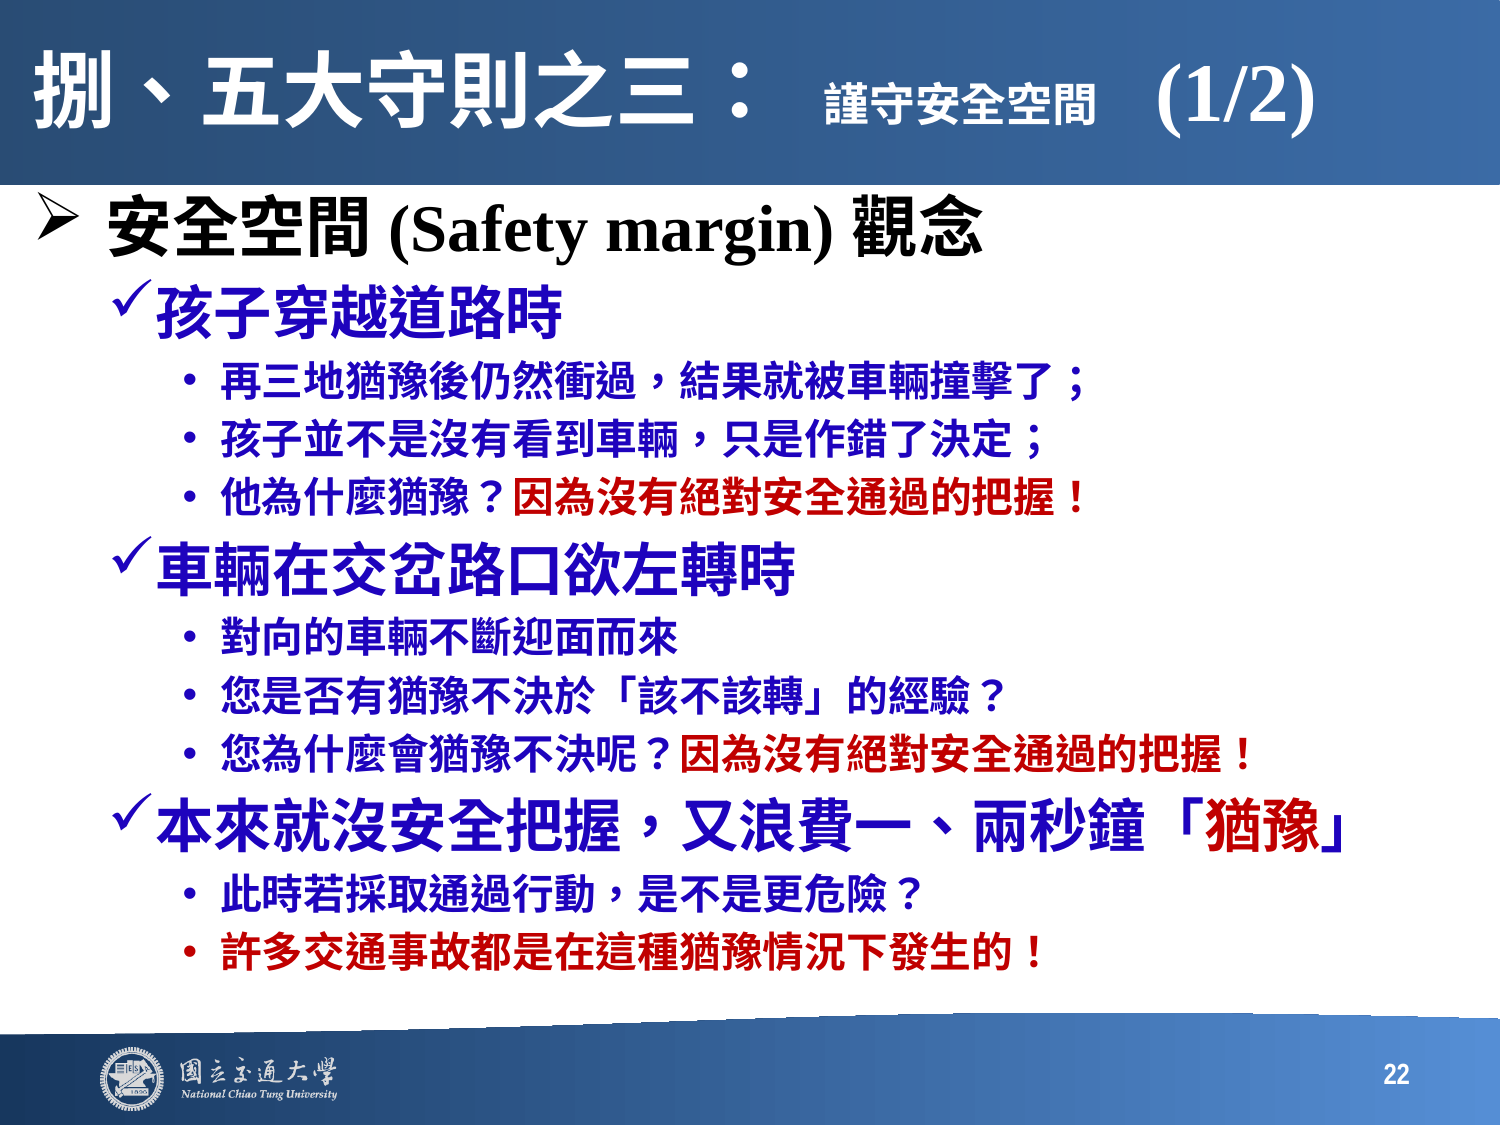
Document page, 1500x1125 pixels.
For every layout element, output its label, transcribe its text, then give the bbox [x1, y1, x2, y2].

slide_number <編號> [1074, 1042, 1425, 1103]
title 捌、五大守則之三： 謹守安全空間 (1/2) [17, 0, 1471, 177]
list 安全空間(Safety margin)觀念 孩子穿越道路時 再三地猶豫後仍然衝過，結果就被車輛撞擊了； 孩子並不是沒有看到車輛，只是作錯了決定； 他為什麼猶豫？因為沒有絕對安全通過的把握！ 車輛在交岔路口欲左轉時 對向的車輛不斷迎面而來 您是否有猶豫不決於「該不該轉」的經驗？ 您為什麼會猶豫不決呢？因為沒有絕對安全通過的把握！ 本來就沒安全把握，又浪費一、兩秒鐘「猶豫」 此時若採取通過行動，是不是更危險？ 許多交通事故都是在這種猶豫情況下發生的！ [17, 177, 1471, 1012]
